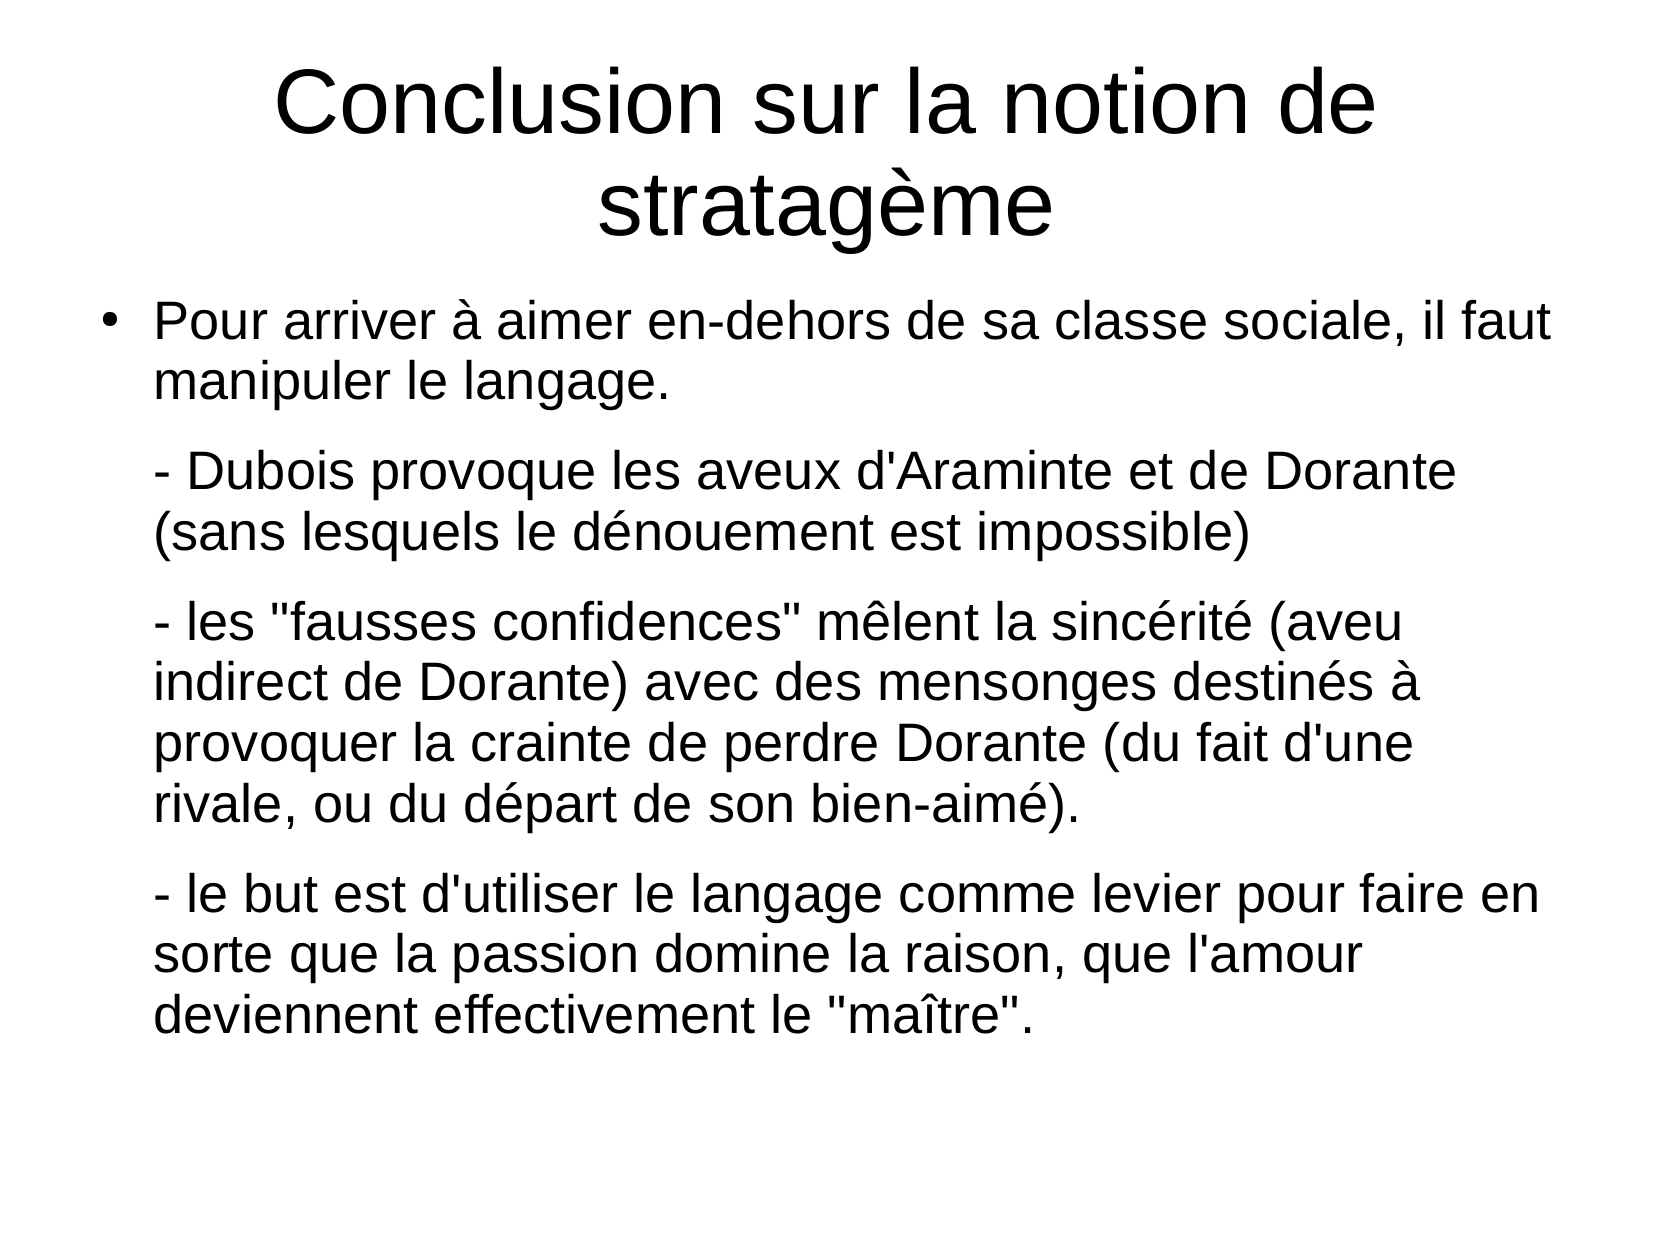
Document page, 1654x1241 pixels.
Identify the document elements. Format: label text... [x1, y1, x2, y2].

list Pour arriver à aimer en-dehors de sa classe sociale, il faut manipuler le langage. - Dubois provoque les aveux d'Araminte et de Dorante (sans lesquels le dénouement est impossible) - les "fausses confidences" mêlent la sincérité (aveu indirect de Dorante) avec des mensonges destinés à provoquer la crainte de perdre Dorante (du fait d'une rivale, ou du départ de son bien-aimé). - le but est d'utiliser le langage comme levier pour faire en sorte que la passion domine la raison, que l'amour deviennent effectivement le "maître". [82, 290, 1571, 1045]
title Conclusion sur la notion de stratagème [82, 49, 1571, 257]
